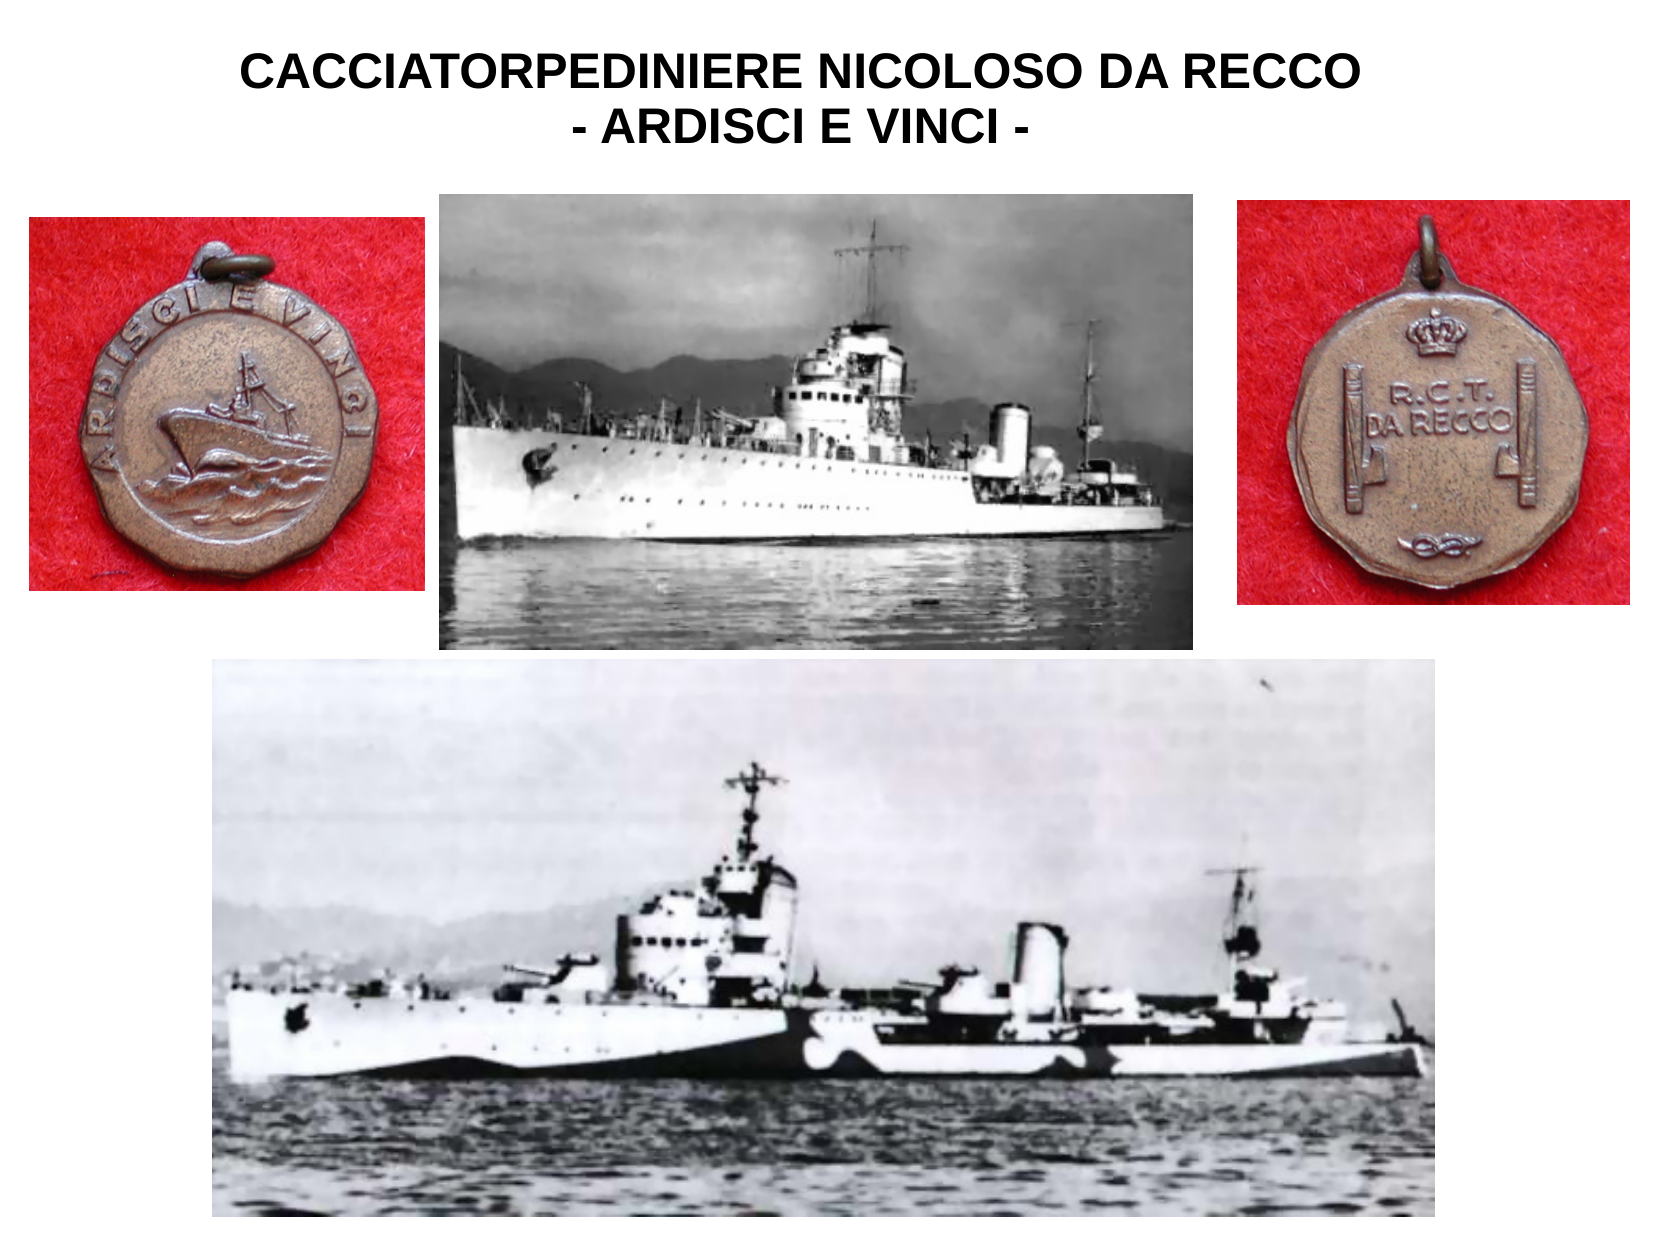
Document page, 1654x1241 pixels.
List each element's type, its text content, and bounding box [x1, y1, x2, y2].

text_box CACCIATORPEDINIERE NICOLOSO DA RECCO - ARDISCI E VINCI - [224, 35, 1378, 162]
picture [29, 217, 425, 591]
picture [1237, 200, 1630, 605]
picture [439, 194, 1193, 650]
picture [212, 659, 1435, 1217]
